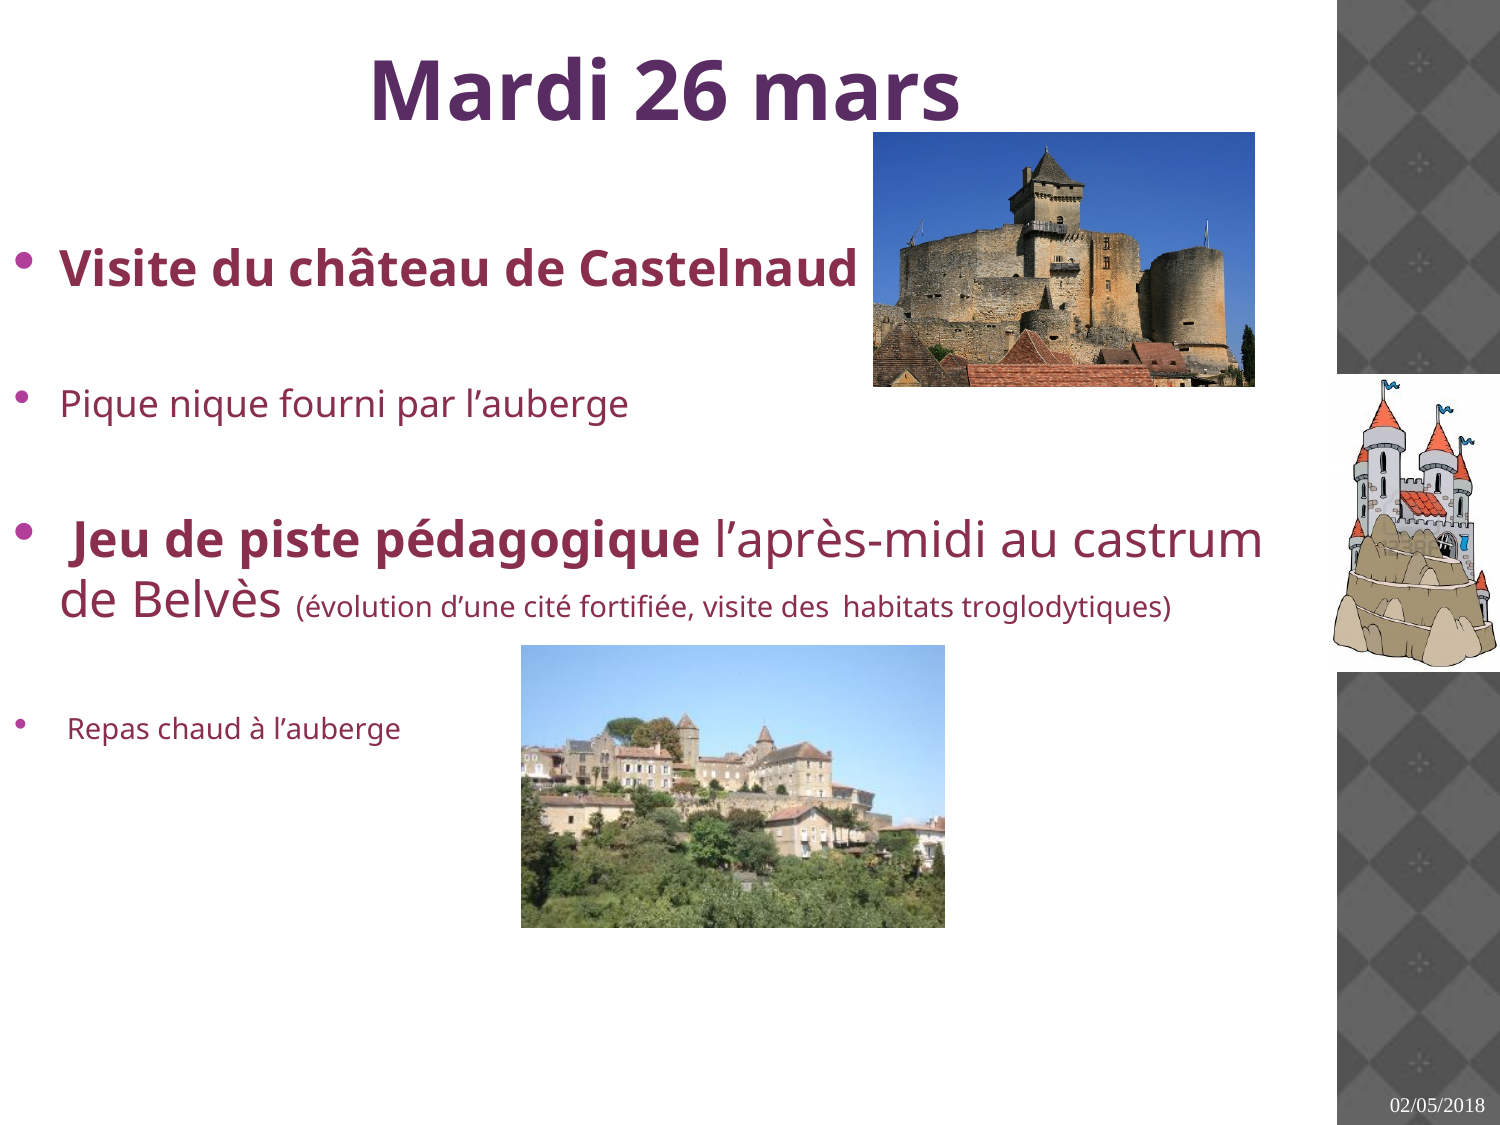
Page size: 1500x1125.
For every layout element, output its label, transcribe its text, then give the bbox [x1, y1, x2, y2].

picture [521, 645, 945, 928]
picture [1329, 0, 1500, 1125]
picture [873, 132, 1255, 387]
text_box Mardi 26 mars Visite du château de Castelnaud Pique nique fourni par l’auberge Jeu de piste pédagogique l’après-midi au castrum de Belvès (évolution d’une cité fortifiée, visite des habitats troglodytiques) Repas chaud à l’auberge [0, 29, 1330, 997]
